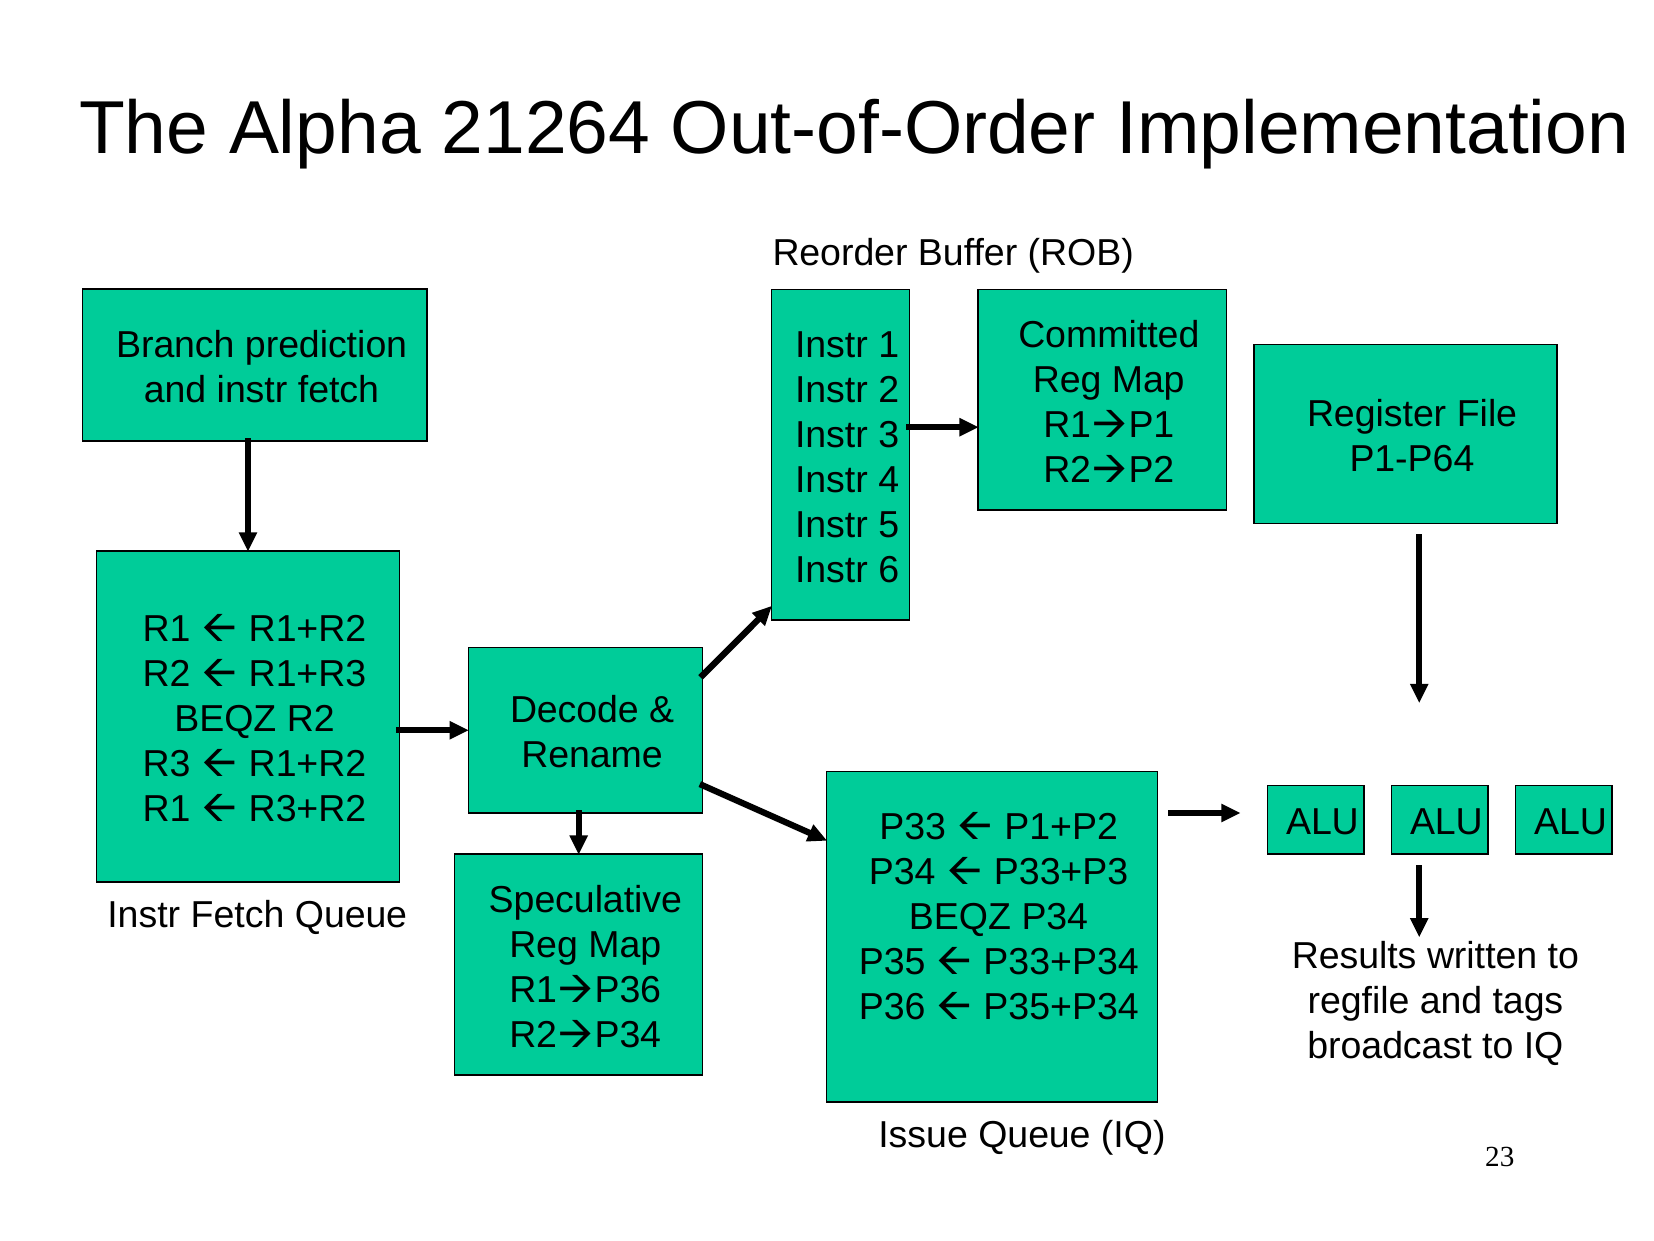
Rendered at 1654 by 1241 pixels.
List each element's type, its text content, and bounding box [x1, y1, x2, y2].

text_box Issue Queue (IQ) [850, 1102, 1181, 1163]
text_box Instr 1 Instr 2 Instr 3 Instr 4 Instr 5 Instr 6 [771, 289, 910, 621]
text_box The Alpha 21264 Out-of-Order Implementation [64, 71, 1646, 177]
text_box P33  P1+P2 P34  P33+P3 BEQZ P34 P35  P33+P34 P36  P35+P34 [826, 771, 1158, 1103]
text_box Speculative Reg Map R1P36 R2P34 [454, 854, 703, 1075]
text_box Register File P1-P64 [1253, 344, 1557, 524]
text_box Decode & Rename [468, 647, 703, 813]
text_box ALU [1391, 785, 1489, 855]
text_box Branch prediction and instr fetch [82, 289, 428, 441]
text_box Committed Reg Map R1P1 R2P2 [978, 289, 1227, 510]
text_box Results written to regfile and tags broadcast to IQ [1263, 923, 1595, 1074]
text_box Instr Fetch Queue [79, 881, 423, 943]
text_box <number> [1184, 1129, 1530, 1213]
text_box ALU [1515, 785, 1613, 855]
text_box ALU [1267, 785, 1365, 855]
text_box R1  R1+R2 R2  R1+R3 BEQZ R2 R3  R1+R2 R1  R3+R2 [96, 551, 400, 881]
text_box Reorder Buffer (ROB) [744, 220, 1149, 281]
